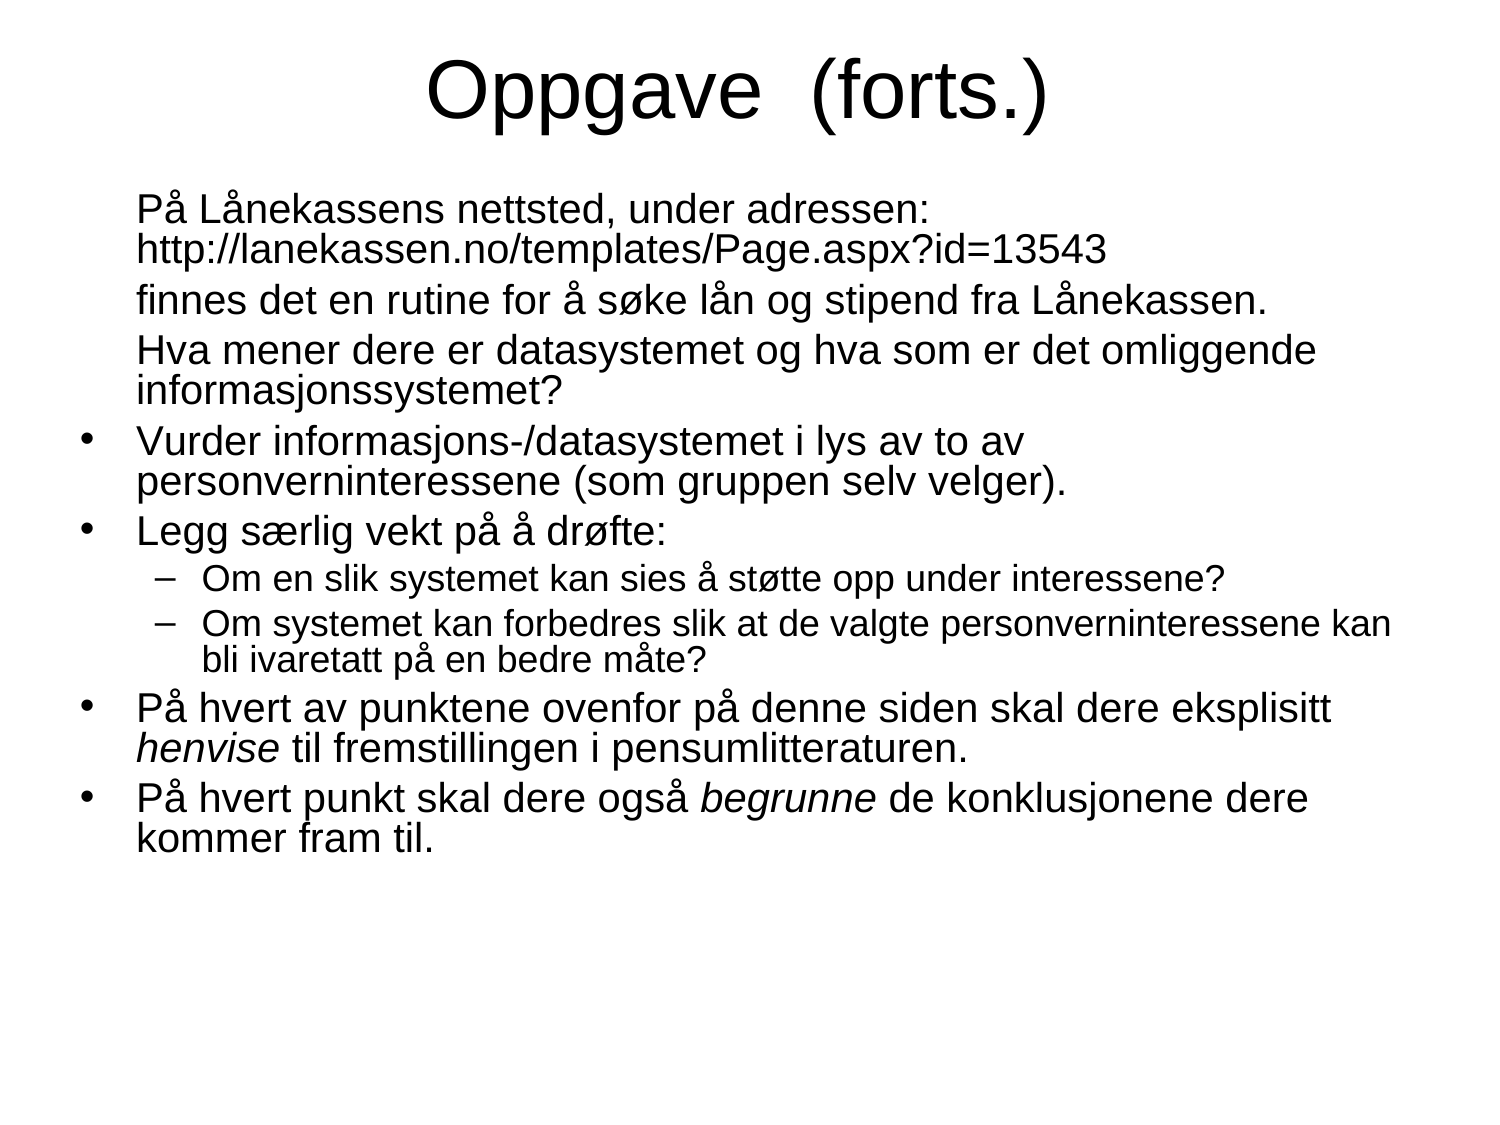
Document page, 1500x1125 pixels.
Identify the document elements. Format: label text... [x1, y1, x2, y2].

title Oppgave (forts.) [75, 27, 1426, 143]
list På Lånekassens nettsted, under adressen: http://lanekassen.no/templates/Page.aspx?id=13543 finnes det en rutine for å søke lån og stipend fra Lånekassen. Hva mener dere er datasystemet og hva som er det omliggende informasjonssystemet? Vurder informasjons-/datasystemet i lys av to av personverninteressene (som gruppen selv velger). Legg særlig vekt på å drøfte: Om en slik systemet kan sies å støtte opp under interessene? Om systemet kan forbedres slik at de valgte personverninteressene kan bli ivaretatt på en bedre måte? På hvert av punktene ovenfor på denne siden skal dere eksplisitt henvise til fremstillingen i pensumlitteraturen. På hvert punkt skal dere også begrunne de konklusjonene dere kommer fram til. [64, 184, 1415, 928]
